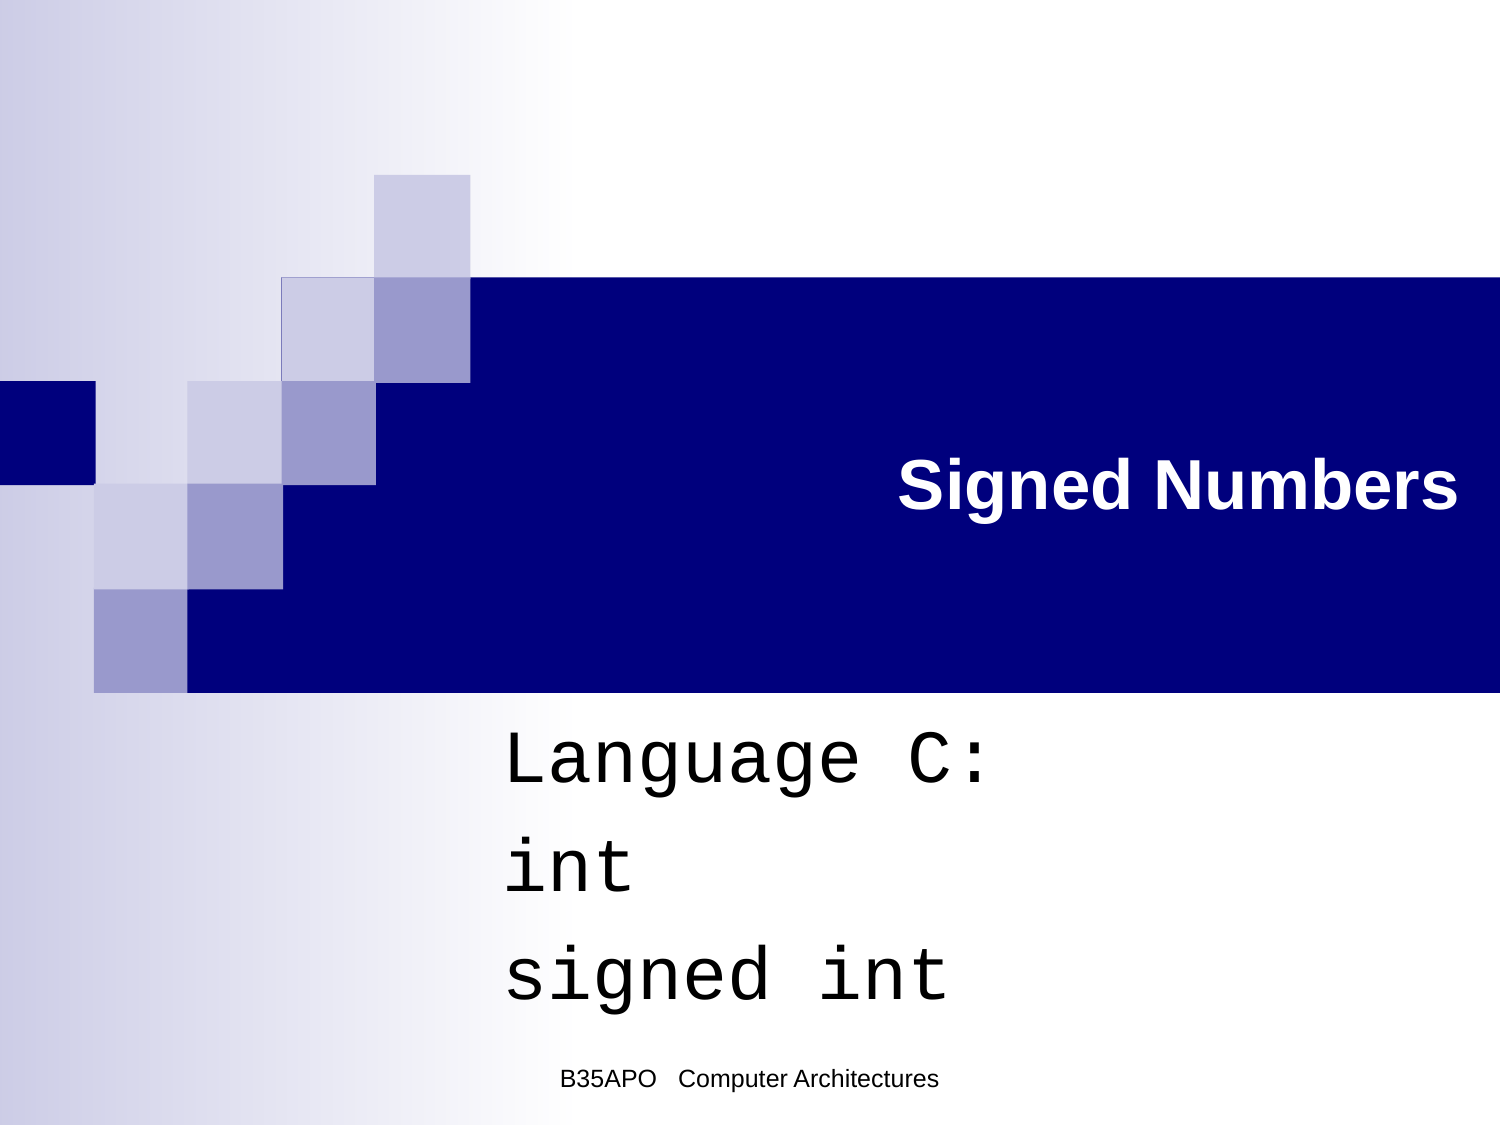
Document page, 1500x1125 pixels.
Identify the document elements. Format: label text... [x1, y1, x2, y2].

text_box B35APO Computer Architectures [512, 1025, 988, 1101]
title Signed Numbers [487, 299, 1476, 663]
subtitle Language C: int signed int [487, 699, 1476, 988]
